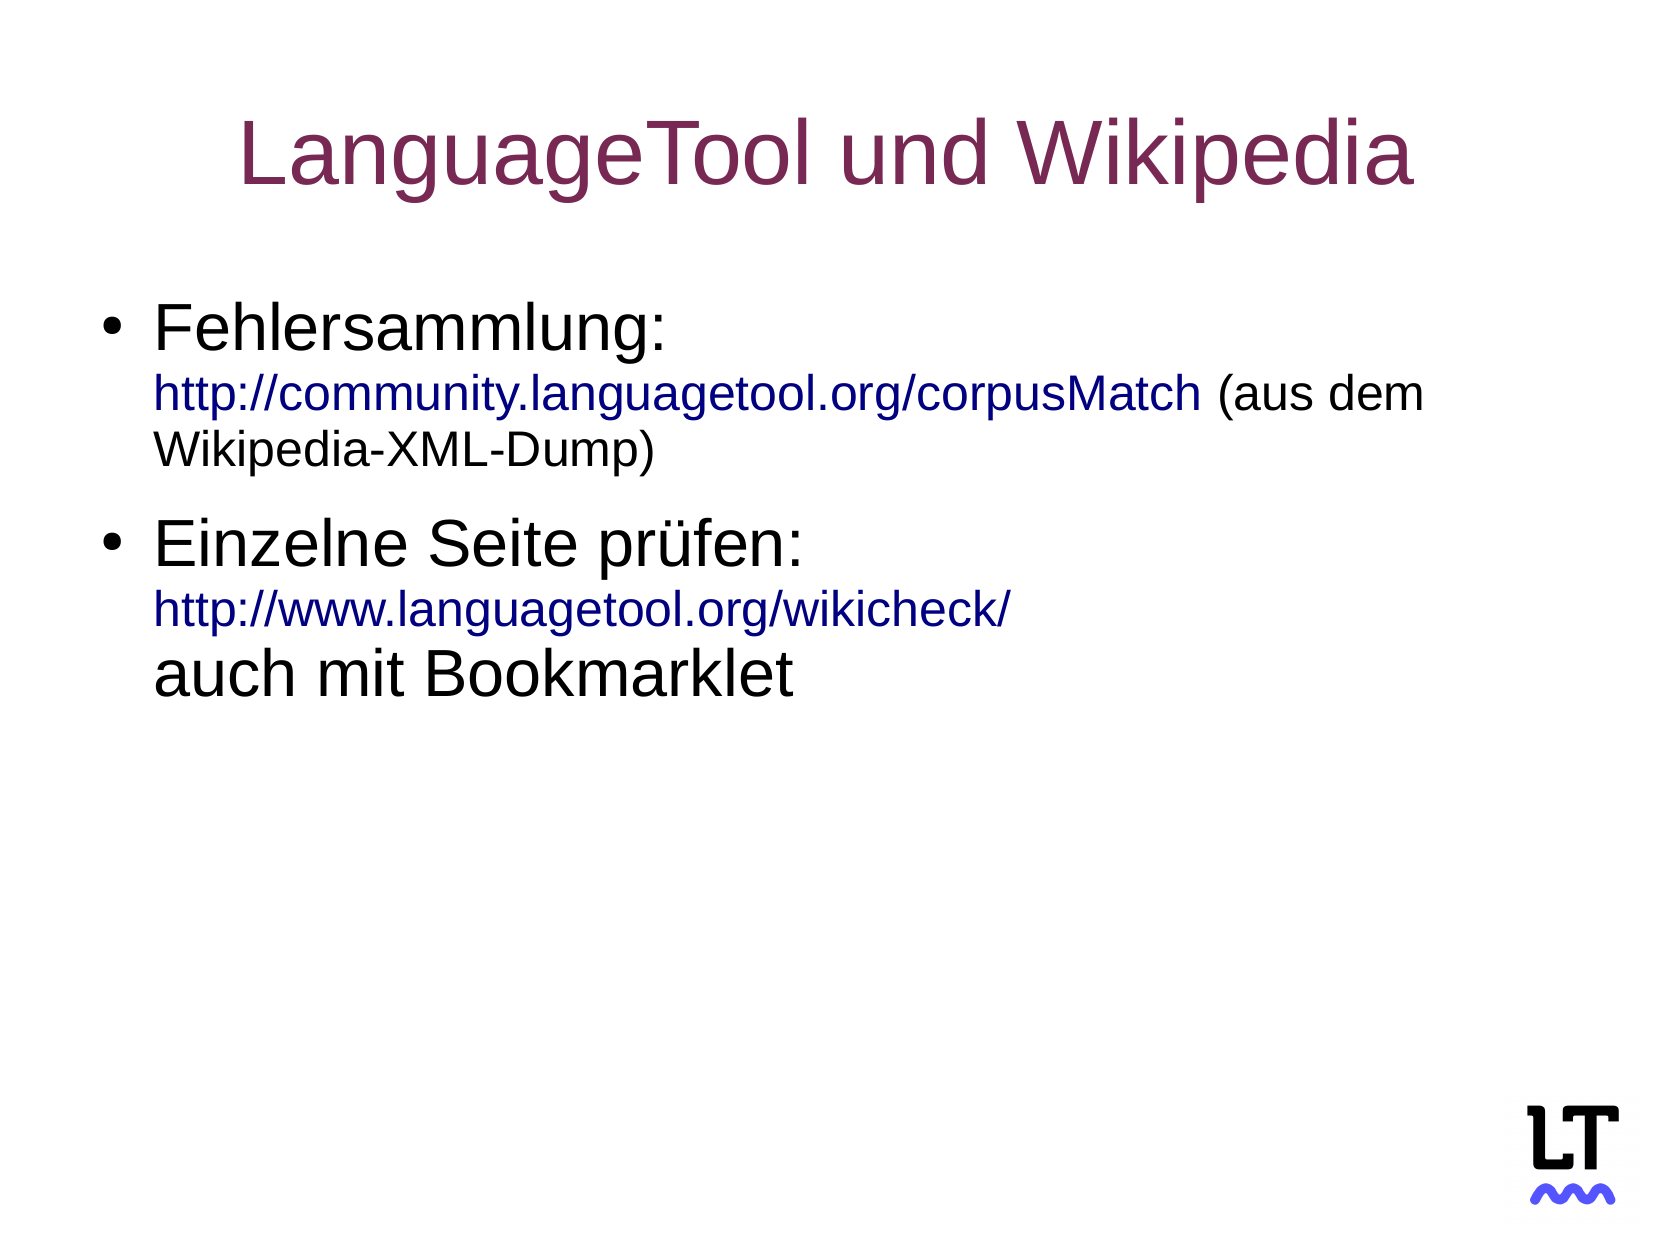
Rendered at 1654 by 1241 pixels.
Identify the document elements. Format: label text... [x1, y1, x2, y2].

title LanguageTool und Wikipedia [82, 49, 1571, 257]
picture [1500, 1086, 1645, 1229]
list Fehlersammlung:http://community.languagetool.org/corpusMatch (aus dem Wikipedia-XML-Dump) Einzelne Seite prüfen: http://www.languagetool.org/wikicheck/ auch mit Bookmarklet [82, 290, 1538, 1010]
